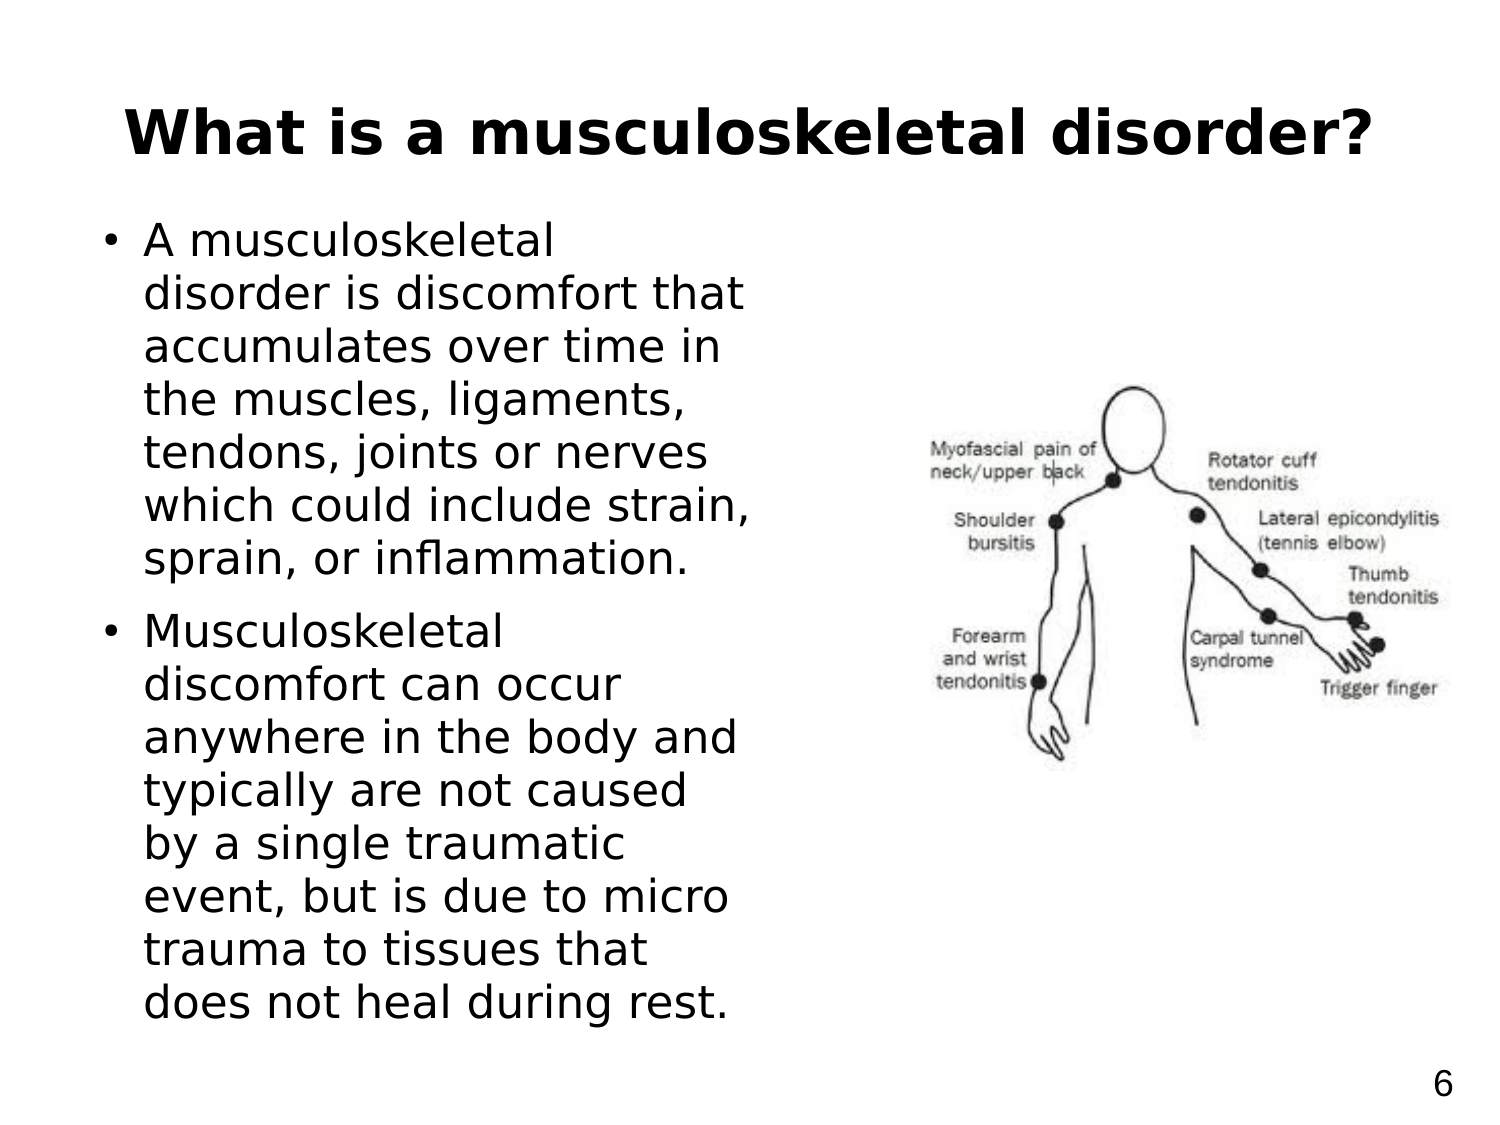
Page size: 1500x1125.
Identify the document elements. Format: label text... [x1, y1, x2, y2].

list A musculoskeletal disorder is discomfort that accumulates over time in the muscles, ligaments, tendons, joints or nerves which could include strain, sprain, or inflammation. Musculoskeletal discomfort can occur anywhere in the body and typically are not caused by a single traumatic event, but is due to micro trauma to tissues that does not heal during rest. [75, 206, 768, 1063]
picture [915, 383, 1451, 771]
title What is a musculoskeletal disorder? [75, 44, 1425, 177]
